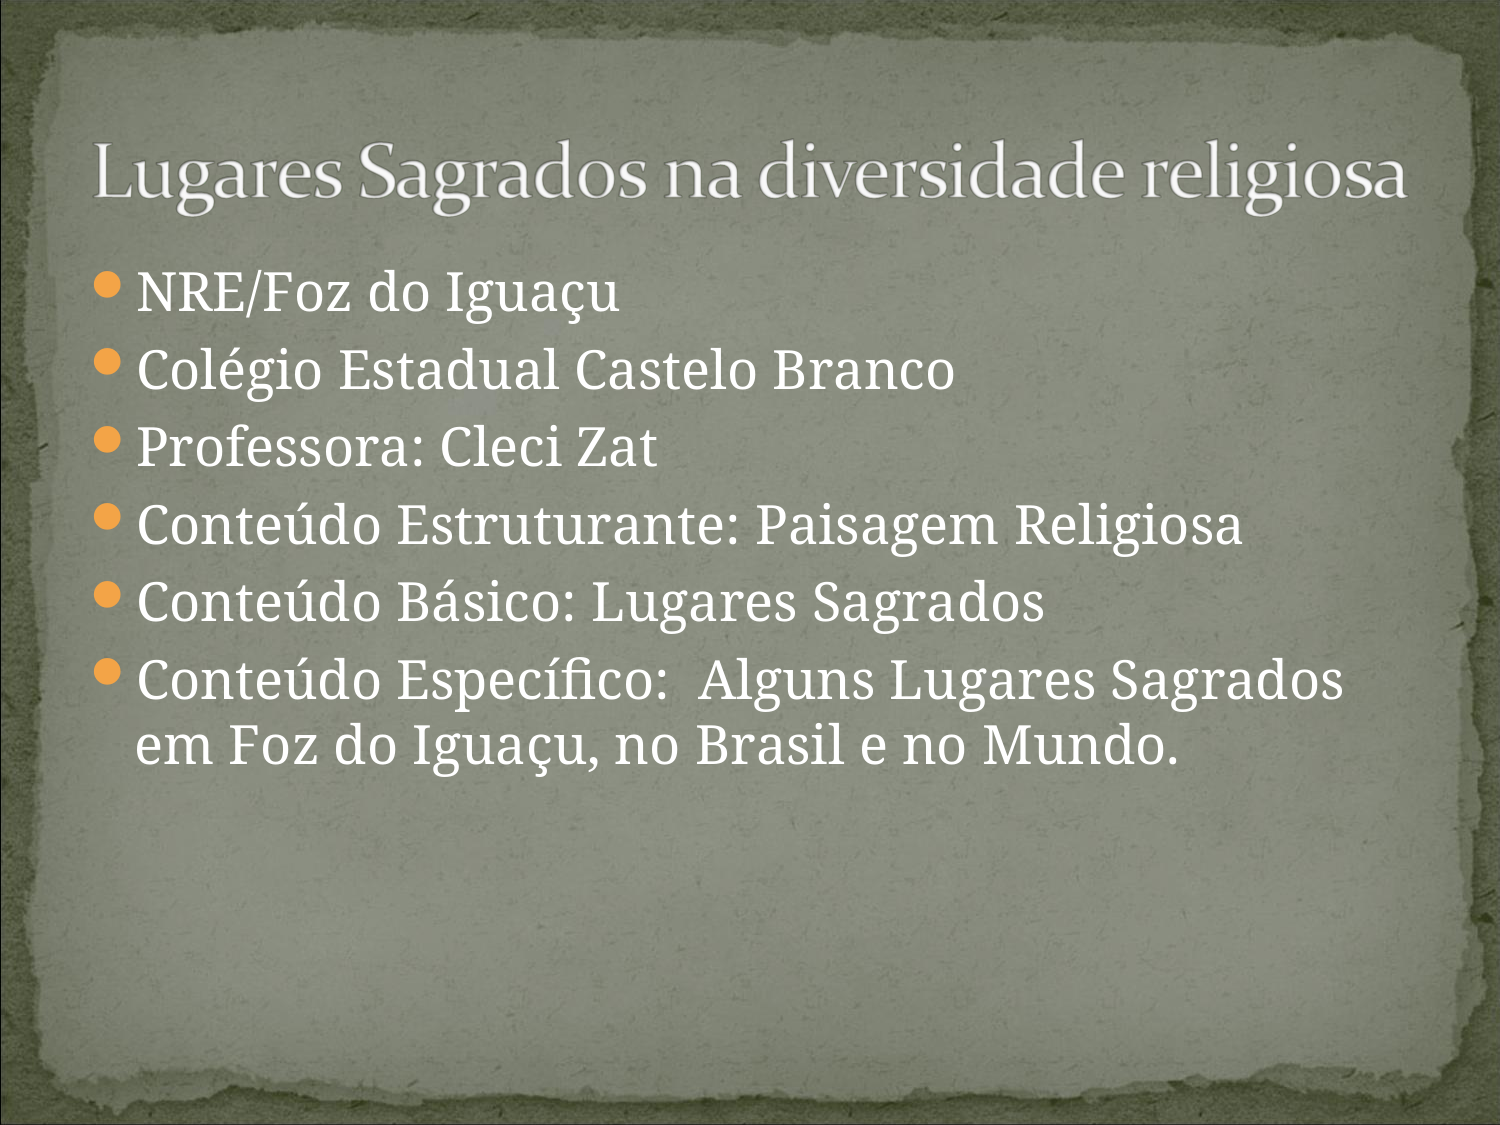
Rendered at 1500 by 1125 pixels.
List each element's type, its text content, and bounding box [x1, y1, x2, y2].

list NRE/Foz do Iguaçu Colégio Estadual Castelo Branco Professora: Cleci Zat Conteúdo Estruturante: Paisagem Religiosa Conteúdo Básico: Lugares Sagrados Conteúdo Específico: Alguns Lugares Sagrados em Foz do Iguaçu, no Brasil e no Mundo. [75, 249, 1426, 1000]
picture [0, 0, 1500, 1125]
text_box [41, 23, 1457, 227]
